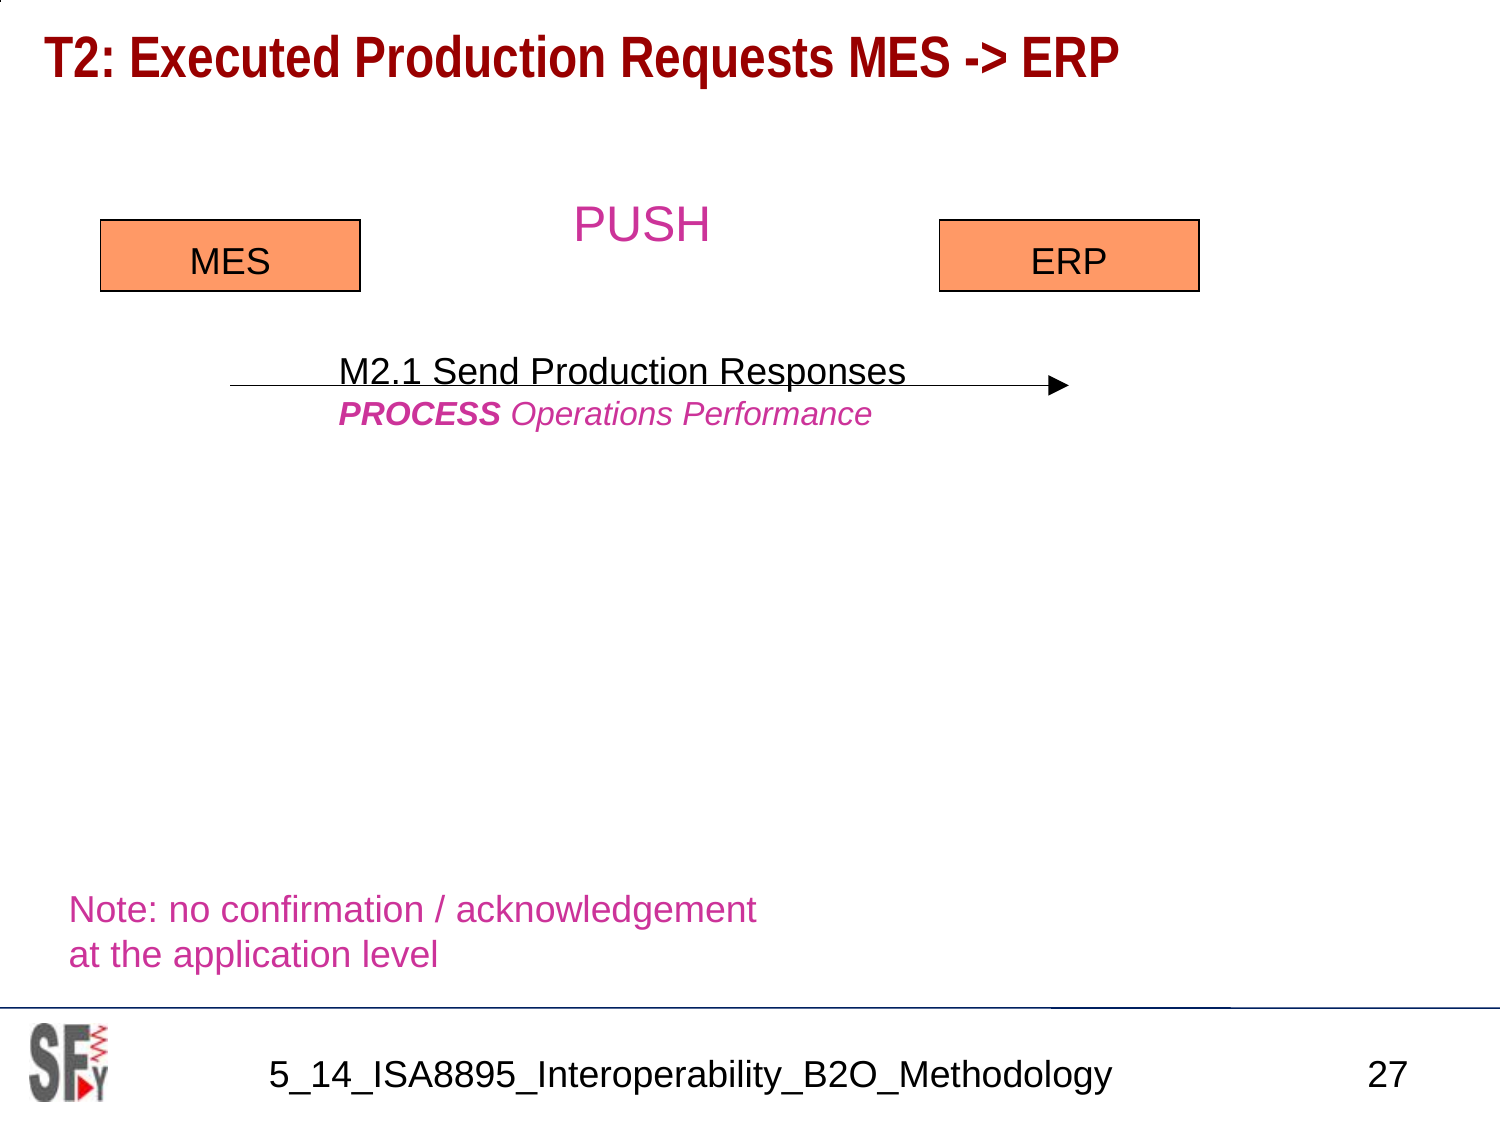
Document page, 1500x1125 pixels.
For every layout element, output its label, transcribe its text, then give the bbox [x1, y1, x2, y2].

title T2: Executed Production Requests MES -> ERP [29, 12, 1471, 138]
text_box MES [100, 219, 361, 292]
text_box Note: no confirmation / acknowledgement at the application level [53, 869, 783, 983]
footer 5_14_ISA8895_Interoperability_B2O_Methodology [253, 1034, 1336, 1103]
text_box ERP [939, 219, 1199, 292]
text_box M2.1 Send Production Responses PROCESS Operations Performance [248, 332, 922, 441]
text_box PUSH [558, 176, 727, 259]
slide_number <numéro> [1352, 1034, 1490, 1103]
picture [29, 1023, 108, 1102]
